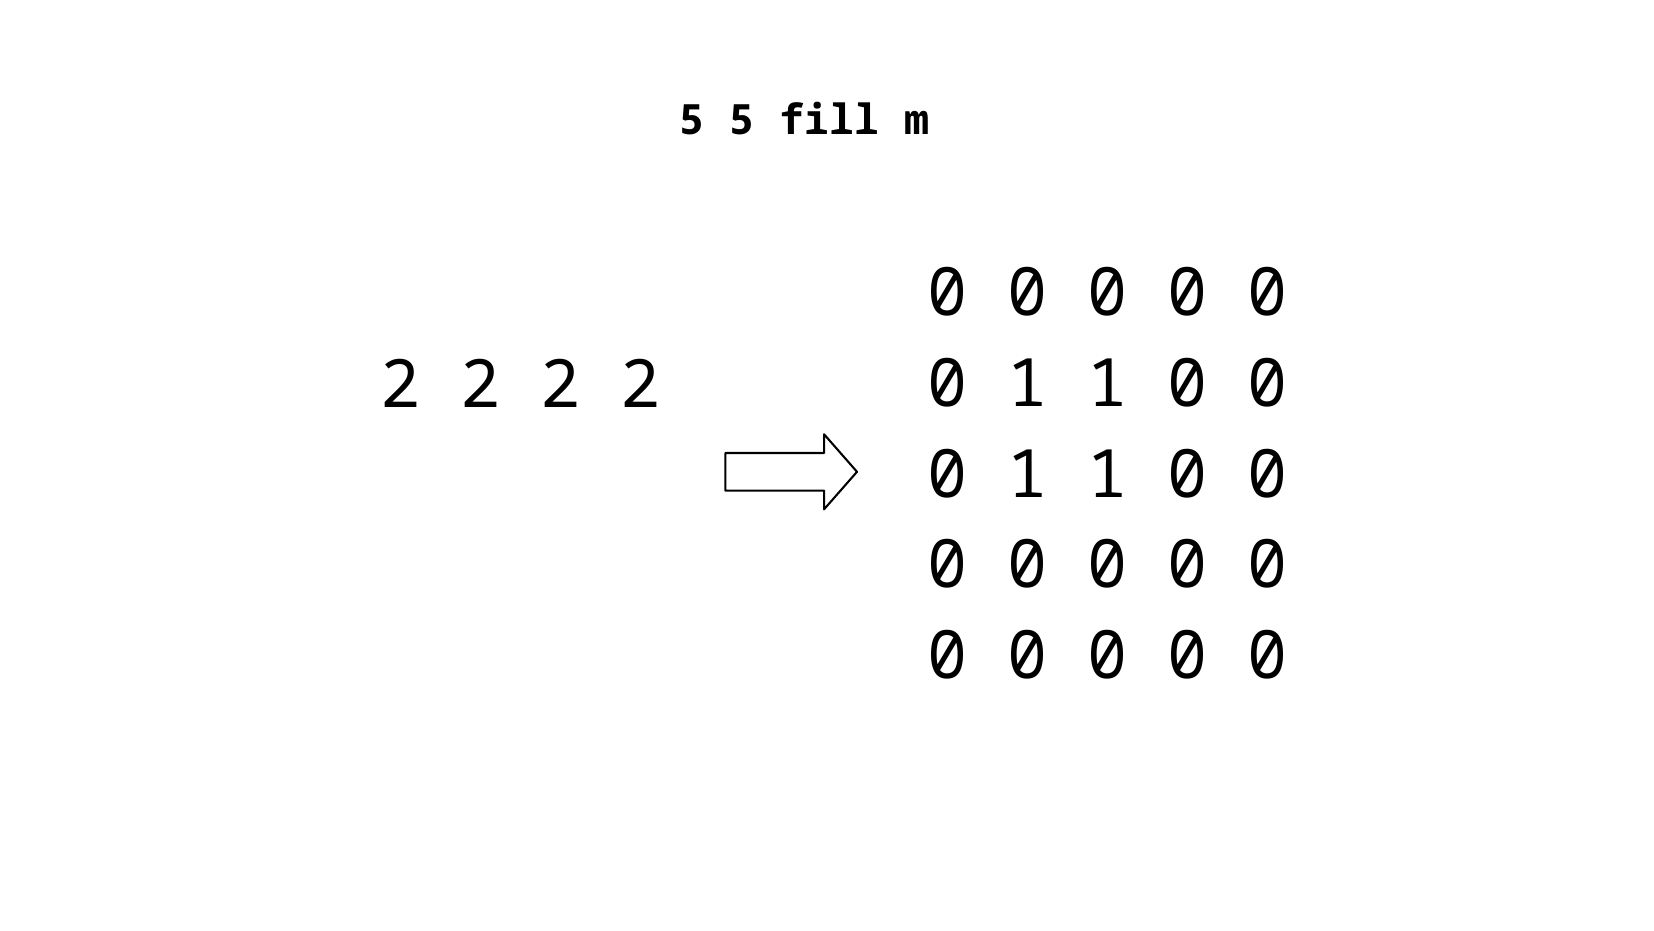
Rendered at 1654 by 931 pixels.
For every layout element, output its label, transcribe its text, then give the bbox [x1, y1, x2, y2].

text_box 0 0 0 0 0 0 1 1 0 0 0 1 1 0 0 0 0 0 0 0 0 0 0 0 0 [912, 273, 1326, 670]
text_box 5 5 fill m [664, 0, 990, 237]
text_box 2 2 2 2 [366, 350, 691, 595]
